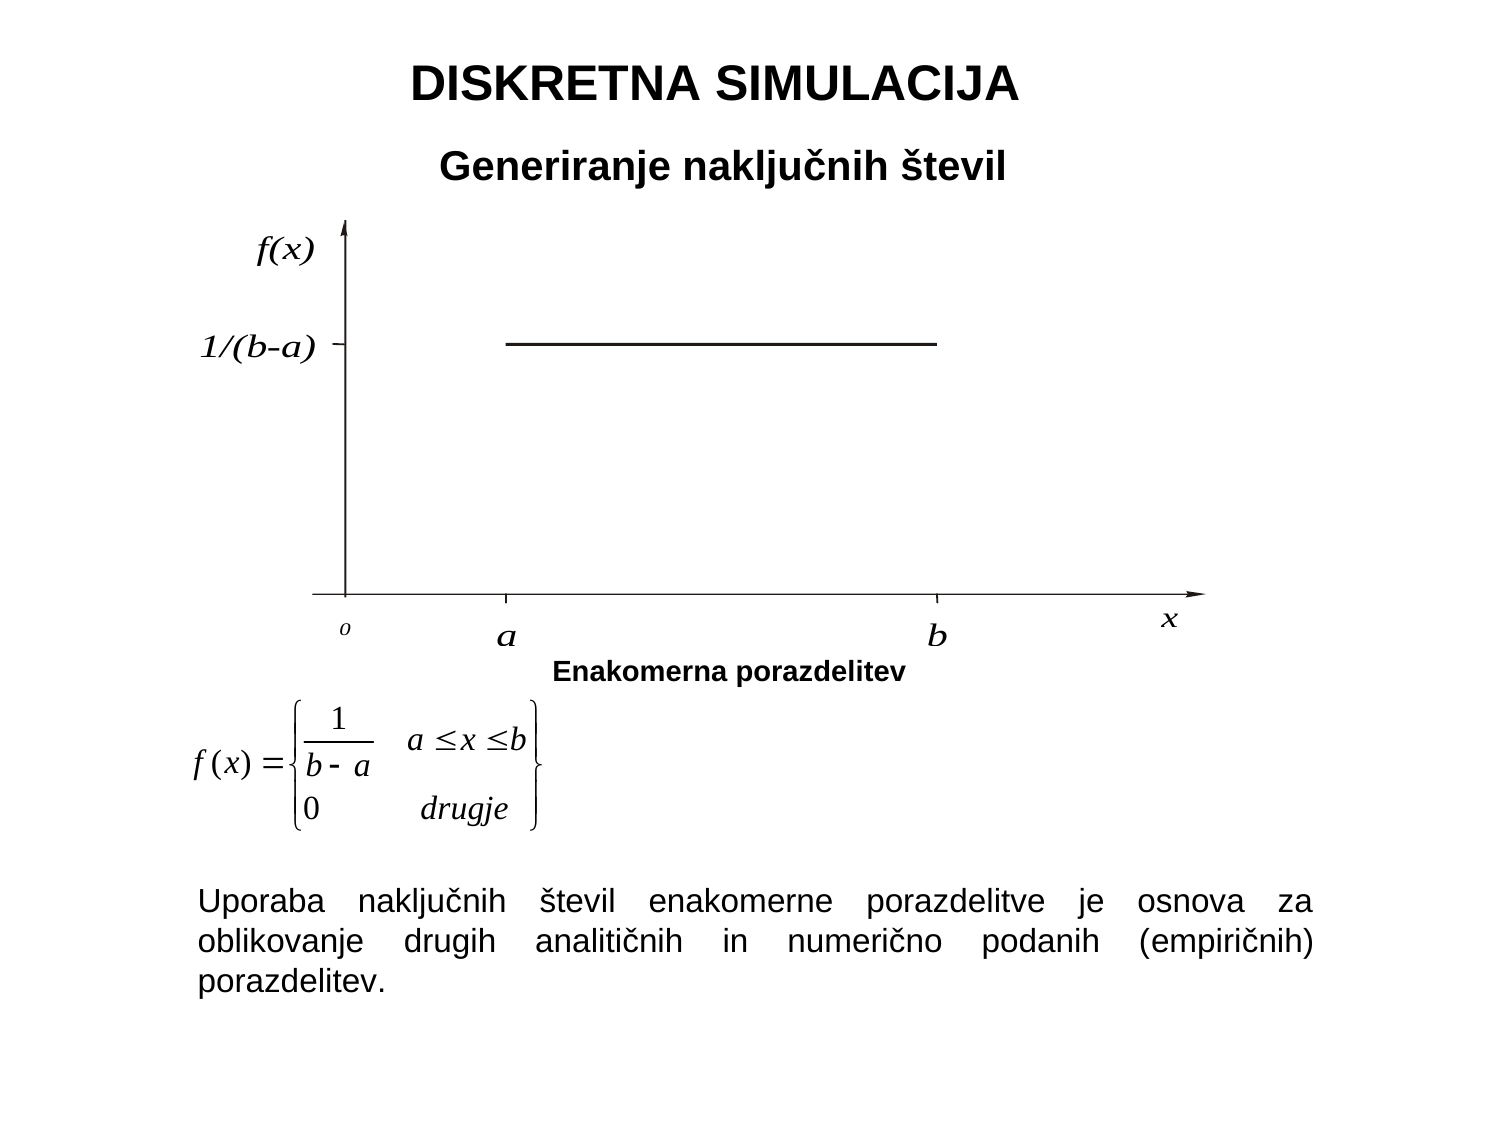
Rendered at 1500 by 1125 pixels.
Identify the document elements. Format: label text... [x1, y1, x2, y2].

text_box Uporaba naključnih števil enakomerne porazdelitve je osnova za oblikovanje drugih analitičnih in numerično podanih (empiričnih) porazdelitev. [183, 871, 1329, 1007]
chart [181, 691, 550, 839]
text_box Enakomerna porazdelitev [537, 645, 939, 696]
chart [194, 220, 1211, 646]
text_box Generiranje naključnih števil [277, 113, 1022, 195]
text_box DISKRETNA SIMULACIJA [395, 42, 1353, 119]
